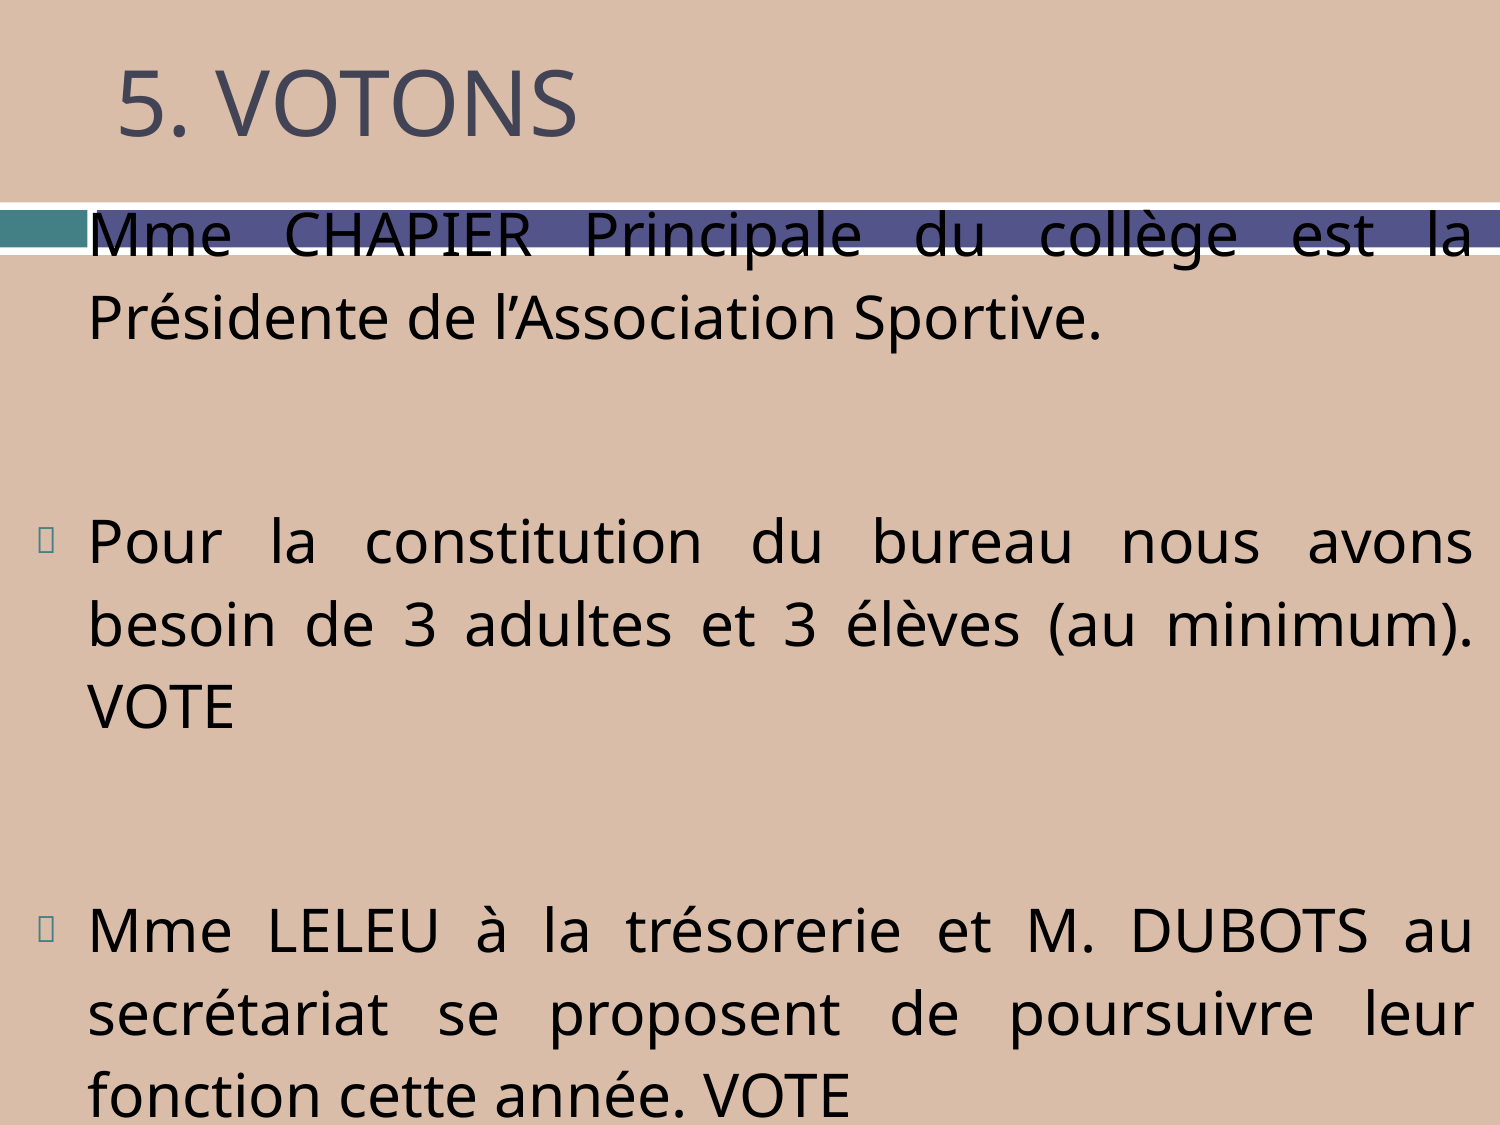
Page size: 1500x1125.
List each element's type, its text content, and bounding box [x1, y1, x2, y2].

subtitle Mme CHAPIER Principale du collège est la Présidente de l’Association Sportive. Pour la constitution du bureau nous avons besoin de 3 adultes et 3 élèves (au minimum). VOTE Mme LELEU à la trésorerie et M. DUBOTS au secrétariat se proposent de poursuivre leur fonction cette année. VOTE [35, 264, 1477, 1125]
title 5. VOTONS [100, 37, 1438, 200]
